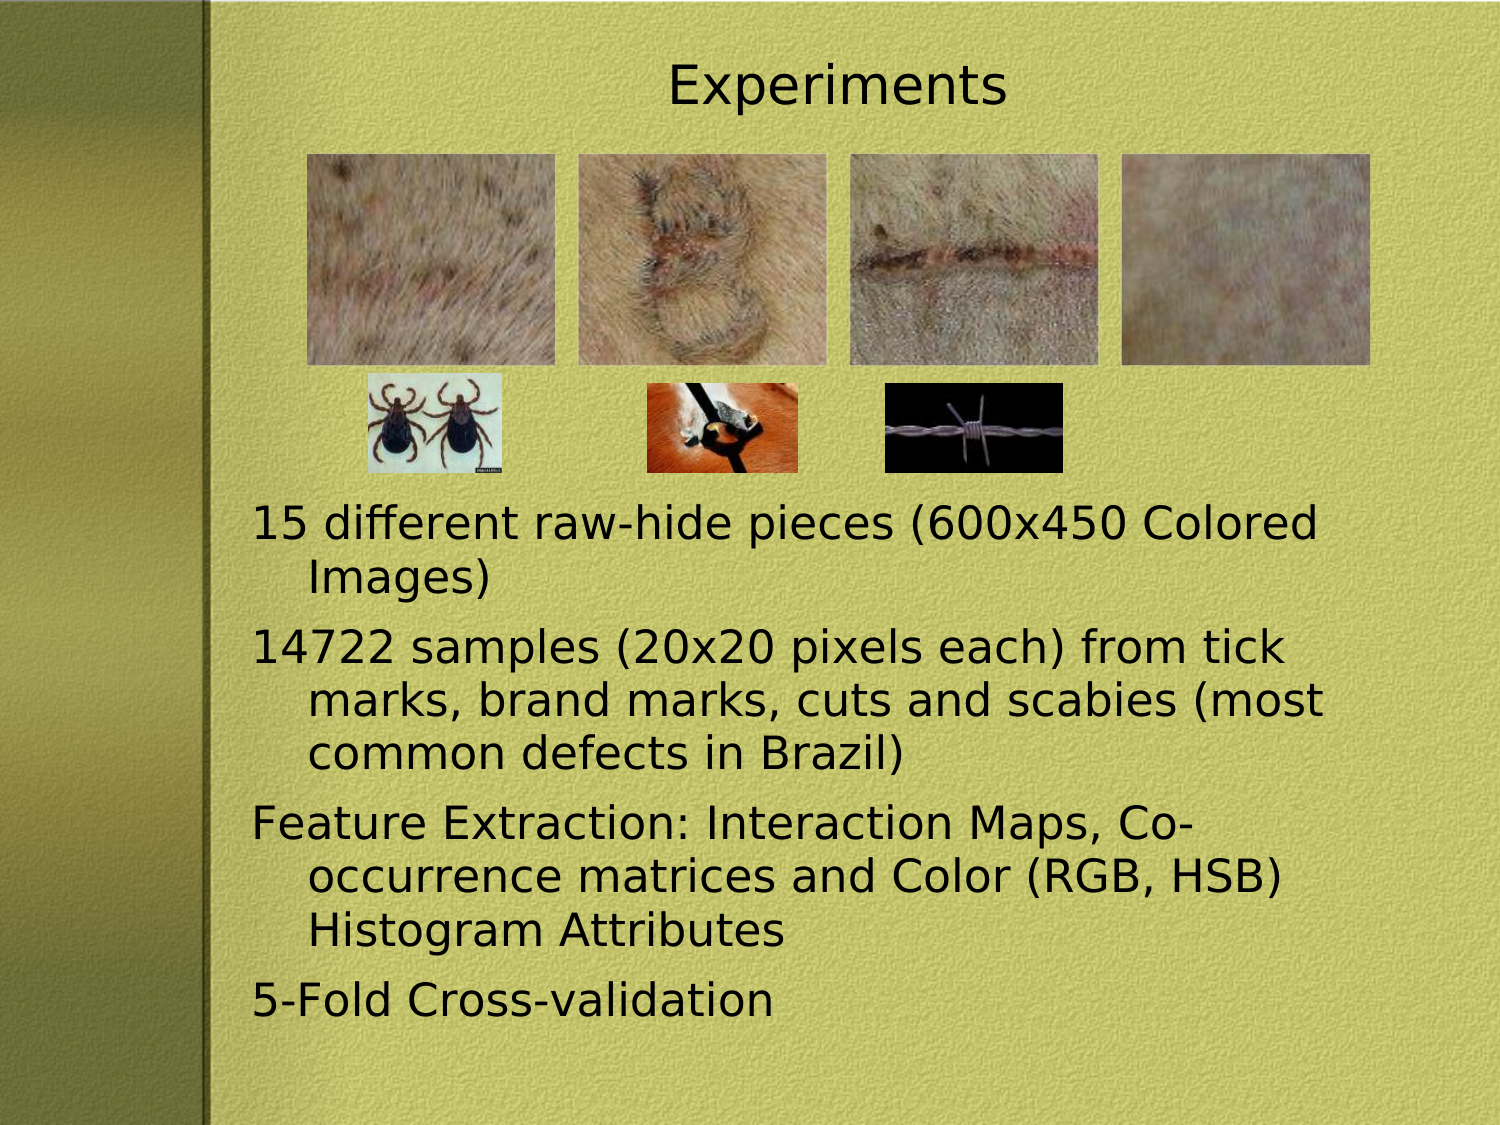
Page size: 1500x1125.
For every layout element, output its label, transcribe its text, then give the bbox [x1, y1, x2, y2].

text_box 15 different raw-hide pieces (600x450 Colored Images) 14722 samples (20x20 pixels each) from tick marks, brand marks, cuts and scabies (most common defects in Brazil) Feature Extraction: Interaction Maps, Co-occurrence matrices and Color (RGB, HSB) Histogram Attributes 5-Fold Cross-validation [236, 490, 1453, 1035]
title Experiments [225, 0, 1451, 180]
picture [0, 0, 1500, 1125]
